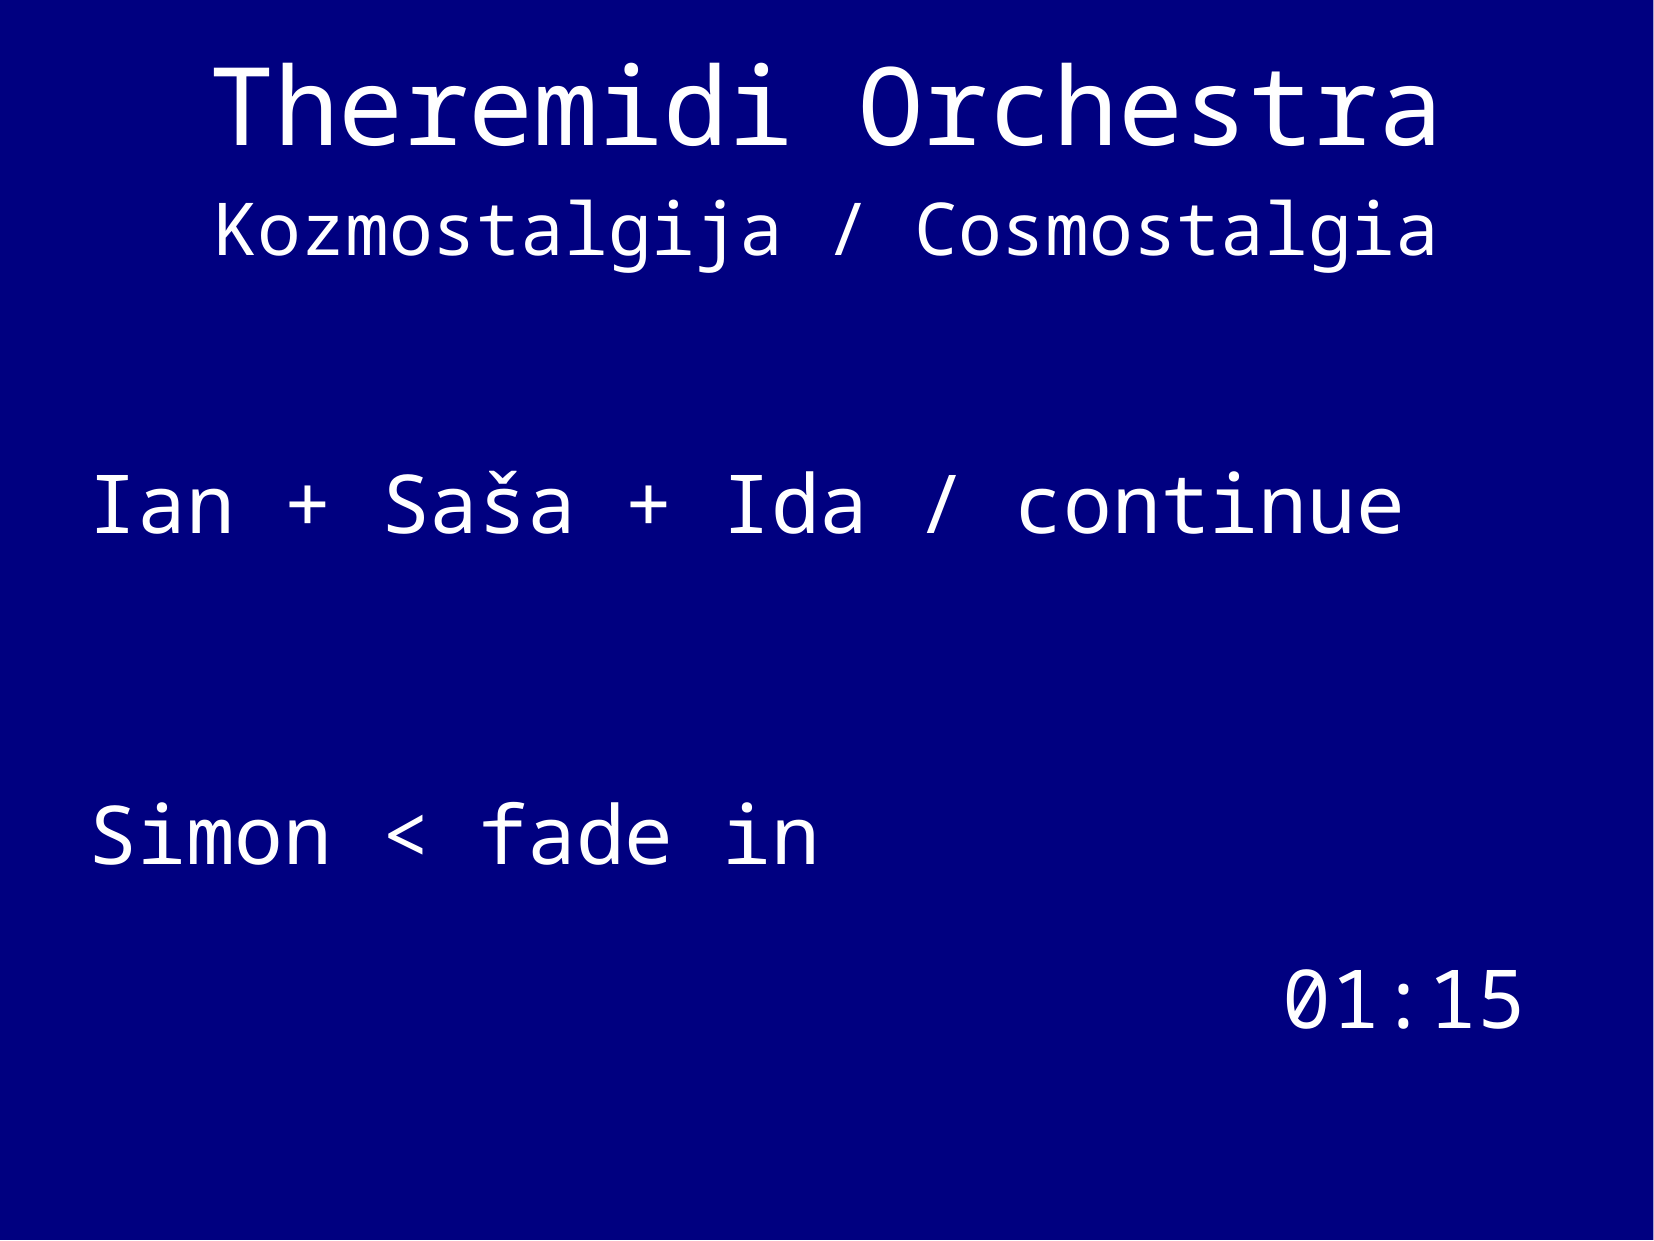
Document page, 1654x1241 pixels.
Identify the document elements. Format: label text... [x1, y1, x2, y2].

title Theremidi Orchestra Kozmostalgija / Cosmostalgia [82, 49, 1571, 257]
text_box 01:15 [1282, 900, 1620, 1096]
subtitle Ian + Saša + Ida / continue Simon < fade in [88, 272, 1566, 1063]
